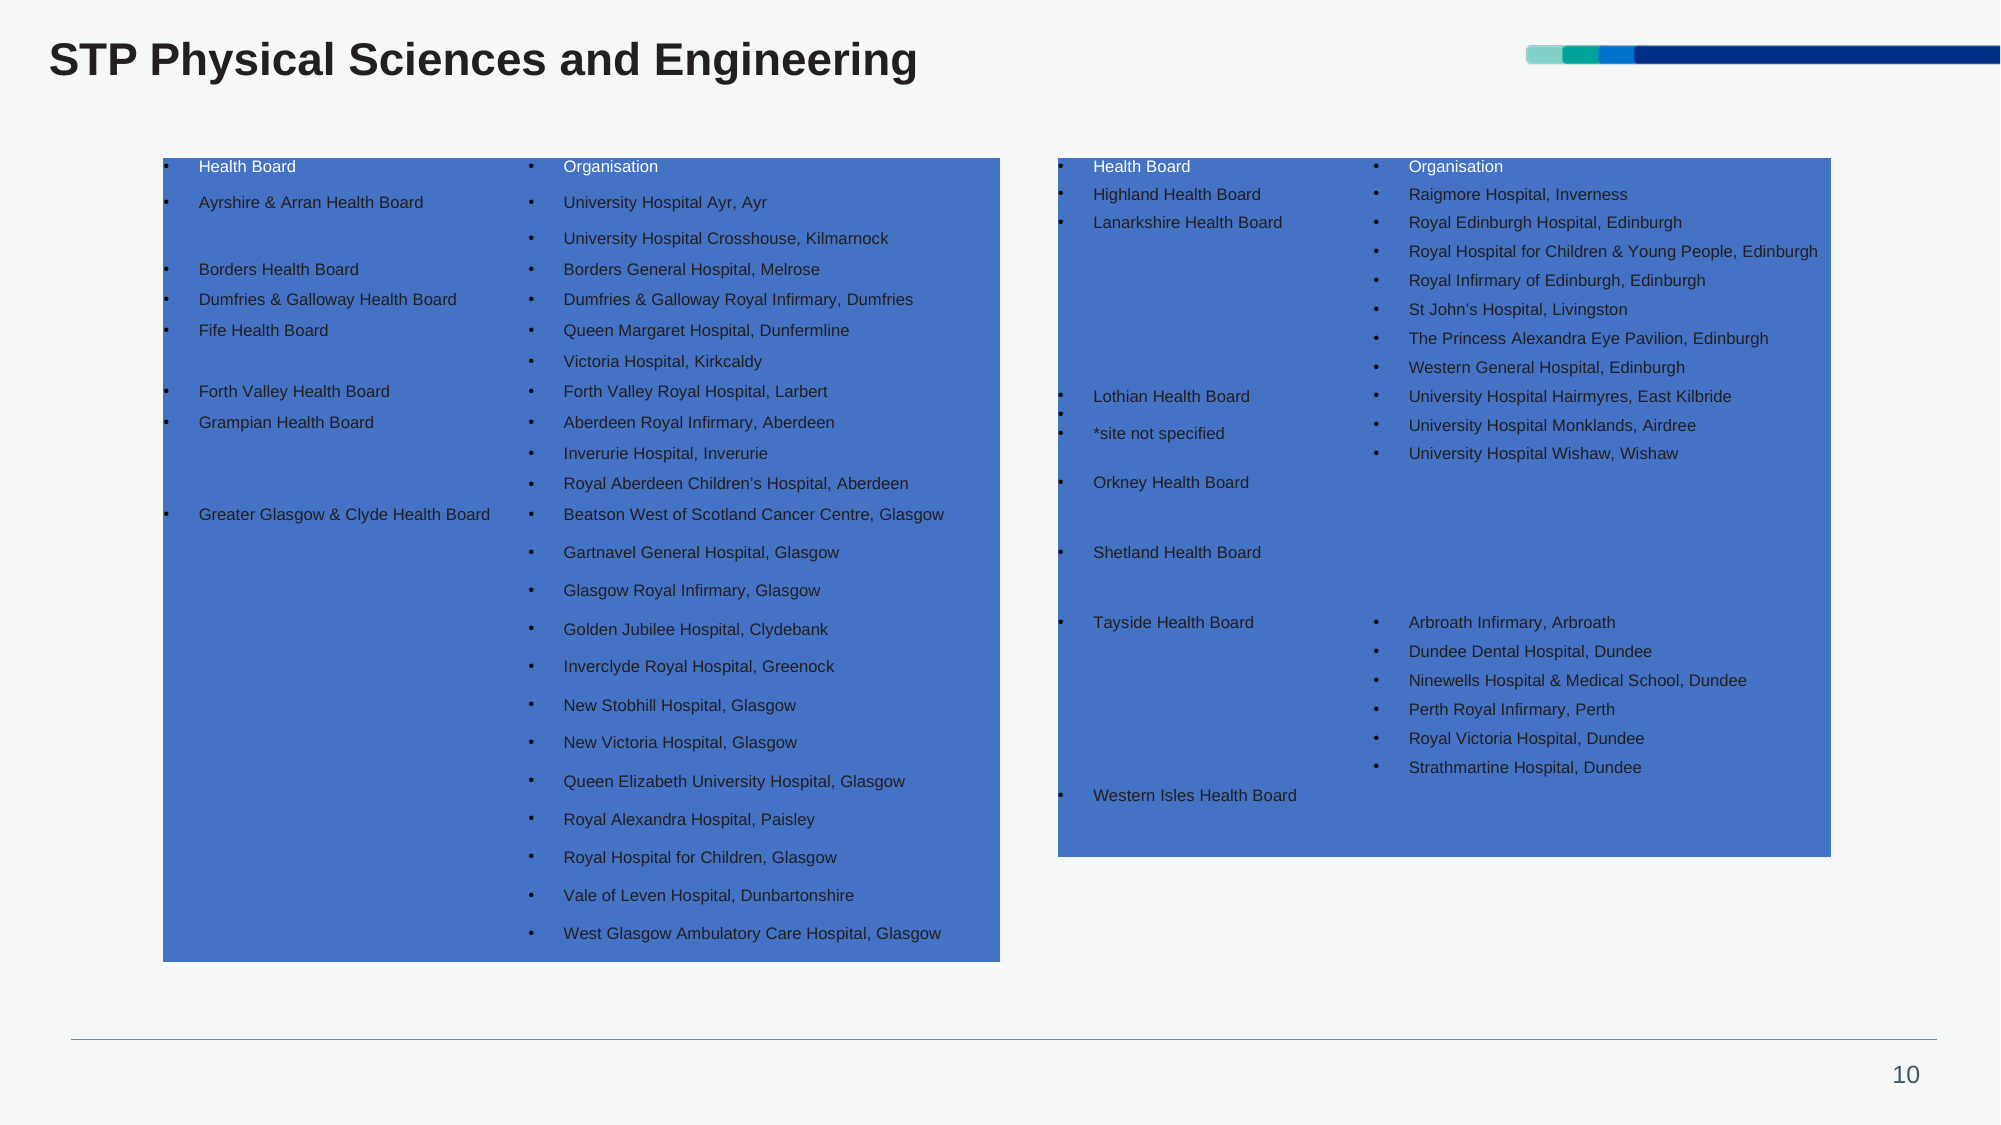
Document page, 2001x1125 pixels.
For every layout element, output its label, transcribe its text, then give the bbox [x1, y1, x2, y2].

table_header Health Board [163, 158, 528, 193]
table_cell Lanarkshire Health Board [1058, 214, 1373, 387]
table_cell Gartnavel General Hospital, Glasgow [528, 544, 1000, 582]
table_cell Fife Health Board [163, 321, 528, 383]
table_cell West Glasgow Ambulatory Care Hospital, Glasgow [528, 924, 1000, 962]
table_cell Inverclyde Royal Hospital, Greenock [528, 658, 1000, 696]
table_cell University Hospital Ayr, Ayr [528, 193, 1000, 229]
table_cell Western Isles Health Board [1058, 787, 1373, 857]
table_cell University Hospital Hairmyres, East Kilbride [1373, 387, 1831, 416]
table_header Organisation [1373, 158, 1831, 185]
table_cell Dumfries & Galloway Royal Infirmary, Dumfries [528, 291, 1000, 321]
table_cell Inverurie Hospital, Inverurie [528, 444, 1000, 475]
table_cell Forth Valley Health Board [163, 383, 528, 413]
table_cell Borders Health Board [163, 260, 528, 291]
table_cell Dundee Dental Hospital, Dundee [1373, 642, 1831, 671]
table_cell Ninewells Hospital & Medical School, Dundee [1373, 671, 1831, 700]
table_cell Ayrshire & Arran Health Board [163, 193, 528, 260]
table_cell Royal Victoria Hospital, Dundee [1373, 729, 1831, 758]
table_cell Perth Royal Infirmary, Perth [1373, 700, 1831, 729]
table_cell New Victoria Hospital, Glasgow [528, 734, 1000, 772]
table_cell Forth Valley Royal Hospital, Larbert [528, 383, 1000, 413]
table_cell [1373, 787, 1831, 857]
table_cell Royal Infirmary of Edinburgh, Edinburgh [1373, 271, 1831, 300]
table_cell [1373, 474, 1831, 543]
table_cell University Hospital Monklands, Airdree [1373, 416, 1831, 445]
table_cell St John’s Hospital, Livingston [1373, 300, 1831, 329]
table_cell The Princess Alexandra Eye Pavilion, Edinburgh [1373, 329, 1831, 358]
table_cell Queen Margaret Hospital, Dunfermline [528, 321, 1000, 352]
table_cell Aberdeen Royal Infirmary, Aberdeen [528, 413, 1000, 444]
table_cell Western General Hospital, Edinburgh [1373, 358, 1831, 387]
table_cell Royal Hospital for Children, Glasgow [528, 848, 1000, 886]
table_cell Vale of Leven Hospital, Dunbartonshire [528, 886, 1000, 924]
table_cell Shetland Health Board [1058, 543, 1373, 613]
table_cell Orkney Health Board [1058, 474, 1373, 543]
table_cell University Hospital Wishaw, Wishaw [1373, 445, 1831, 474]
table_cell Lothian Health Board *site not specified [1058, 387, 1373, 474]
table_cell Royal Aberdeen Children’s Hospital, Aberdeen [528, 475, 1000, 506]
table_cell Strathmartine Hospital, Dundee [1373, 758, 1831, 787]
table_cell [1373, 543, 1831, 613]
table_cell Royal Hospital for Children & Young People, Edinburgh [1373, 242, 1831, 271]
table_cell Grampian Health Board [163, 413, 528, 506]
table_cell Beatson West of Scotland Cancer Centre, Glasgow [528, 506, 1000, 544]
table_header Organisation [528, 158, 1000, 193]
table_cell Glasgow Royal Infirmary, Glasgow [528, 582, 1000, 620]
table_cell Dumfries & Galloway Health Board [163, 291, 528, 321]
table_cell Victoria Hospital, Kirkcaldy [528, 352, 1000, 383]
table_header Health Board [1058, 158, 1373, 185]
table_cell Queen Elizabeth University Hospital, Glasgow [528, 772, 1000, 810]
table_cell New Stobhill Hospital, Glasgow [528, 696, 1000, 734]
text_box STP Physical Sciences and Engineering [33, 22, 1115, 93]
table_cell Raigmore Hospital, Inverness [1373, 185, 1831, 214]
table_cell Borders General Hospital, Melrose [528, 260, 1000, 291]
table_cell Greater Glasgow & Clyde Health Board [163, 506, 528, 962]
table_cell Highland Health Board [1058, 185, 1373, 214]
table_cell Golden Jubilee Hospital, Clydebank [528, 620, 1000, 658]
table_cell Arbroath Infirmary, Arbroath [1373, 613, 1831, 642]
table_cell Royal Alexandra Hospital, Paisley [528, 810, 1000, 848]
table_cell University Hospital Crosshouse, Kilmarnock [528, 229, 1000, 260]
table_cell Tayside Health Board [1058, 613, 1373, 787]
table_cell Royal Edinburgh Hospital, Edinburgh [1373, 214, 1831, 242]
